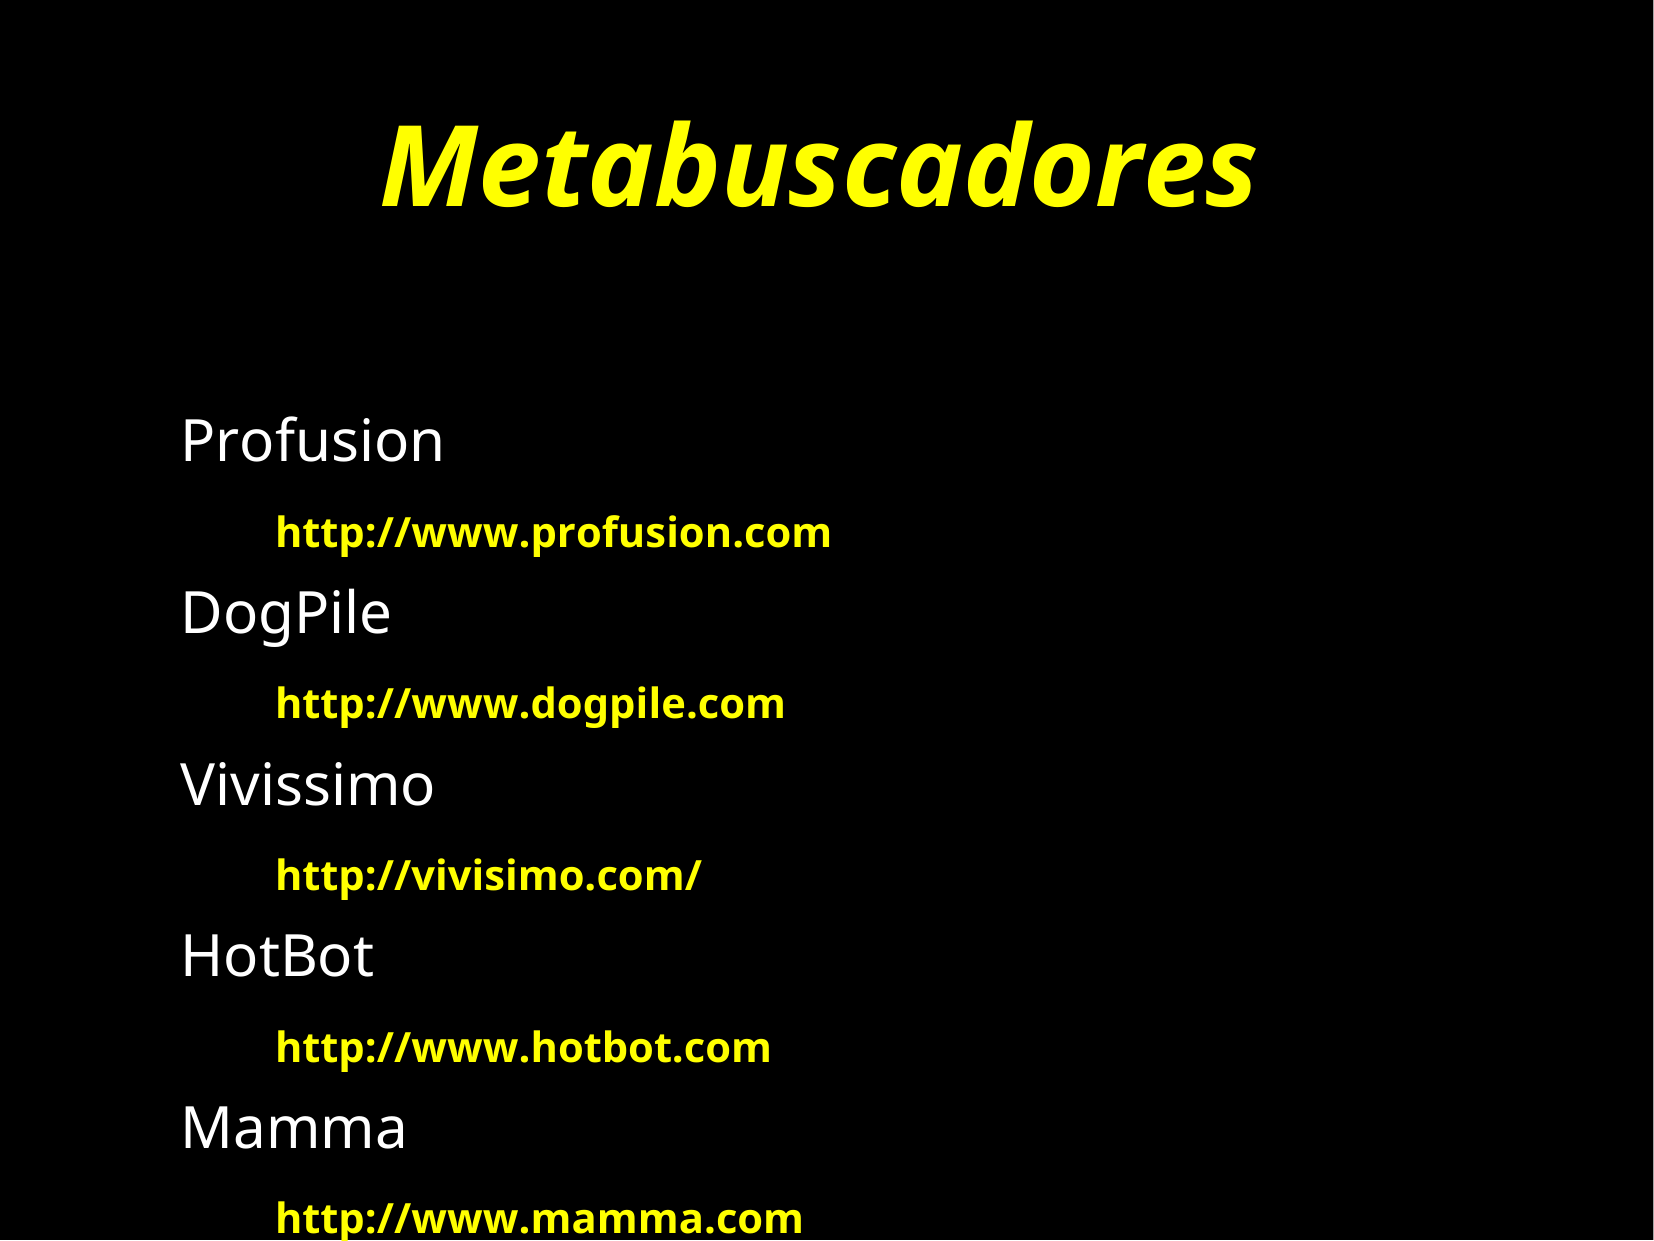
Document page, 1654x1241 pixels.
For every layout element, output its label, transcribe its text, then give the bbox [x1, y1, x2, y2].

list Profusion http://www.profusion.com DogPile http://www.dogpile.com Vivissimo http://vivisimo.com/ HotBot http://www.hotbot.com Mamma http://www.mamma.com [121, 399, 1534, 1181]
title Metabuscadores [113, 59, 1526, 267]
